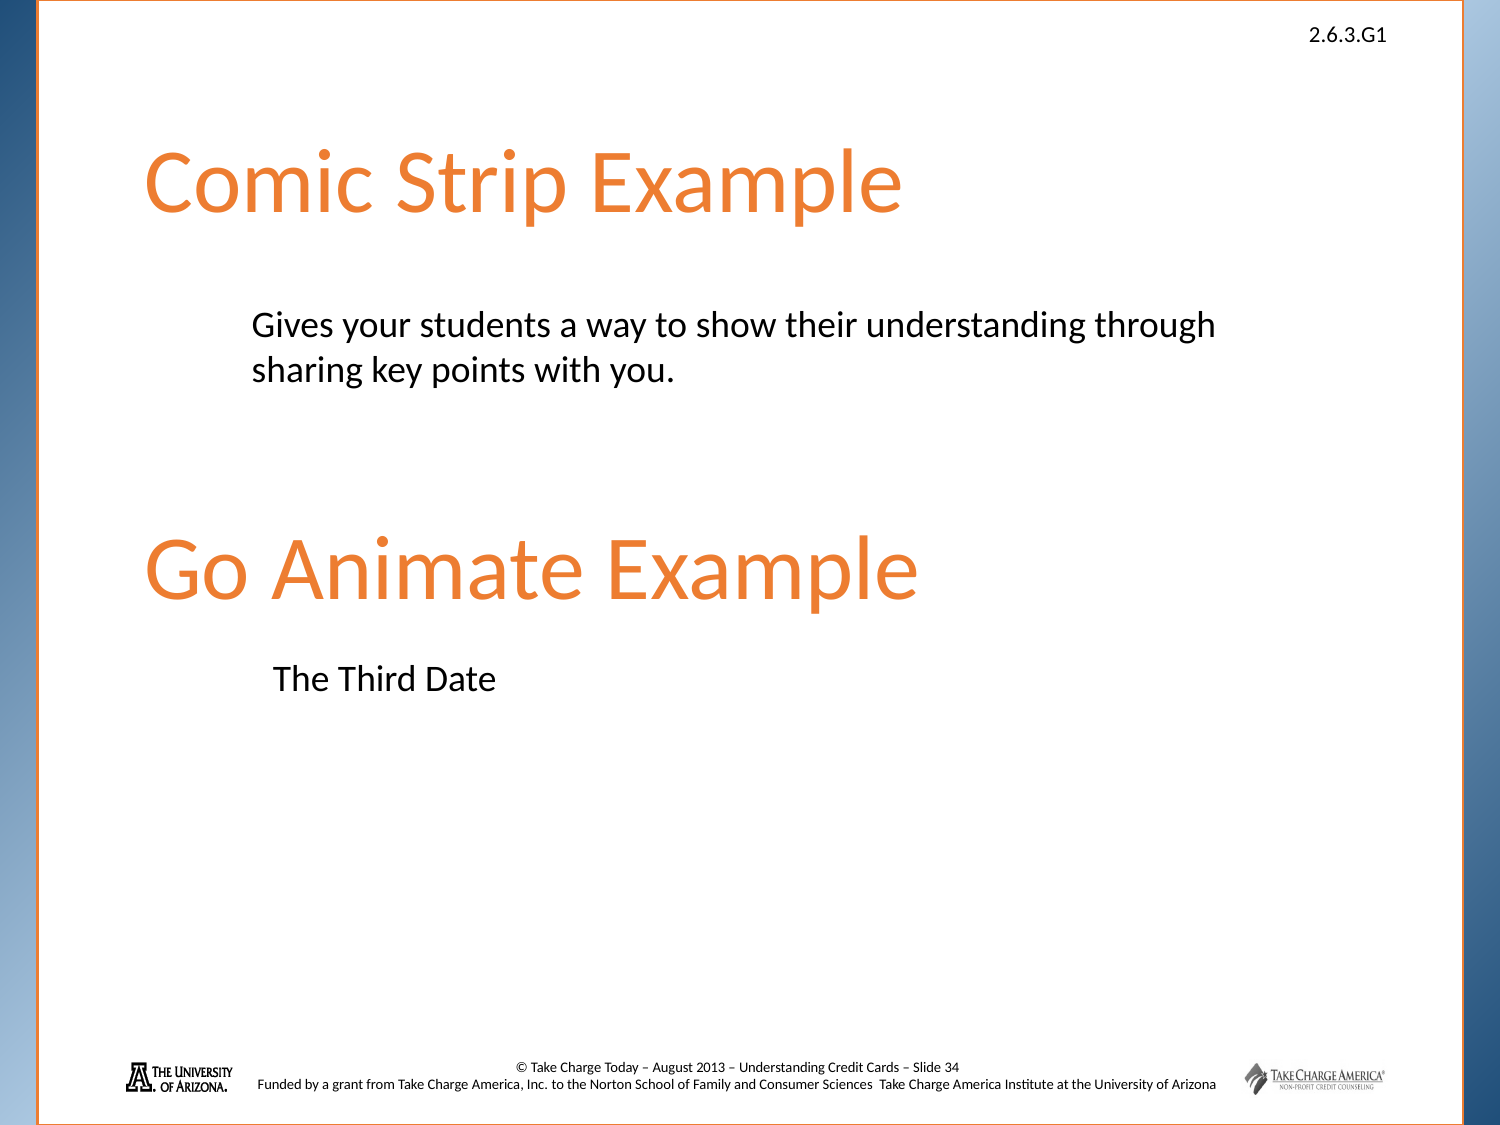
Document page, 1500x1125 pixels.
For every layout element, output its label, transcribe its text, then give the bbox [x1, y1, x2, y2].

text_box Go Animate Example [124, 398, 1313, 629]
text_box The Third Date [257, 646, 865, 708]
text_box Gives your students a way to show their understanding through sharing key points with you. [236, 292, 1313, 398]
title Comic Strip Example [124, 12, 1313, 242]
